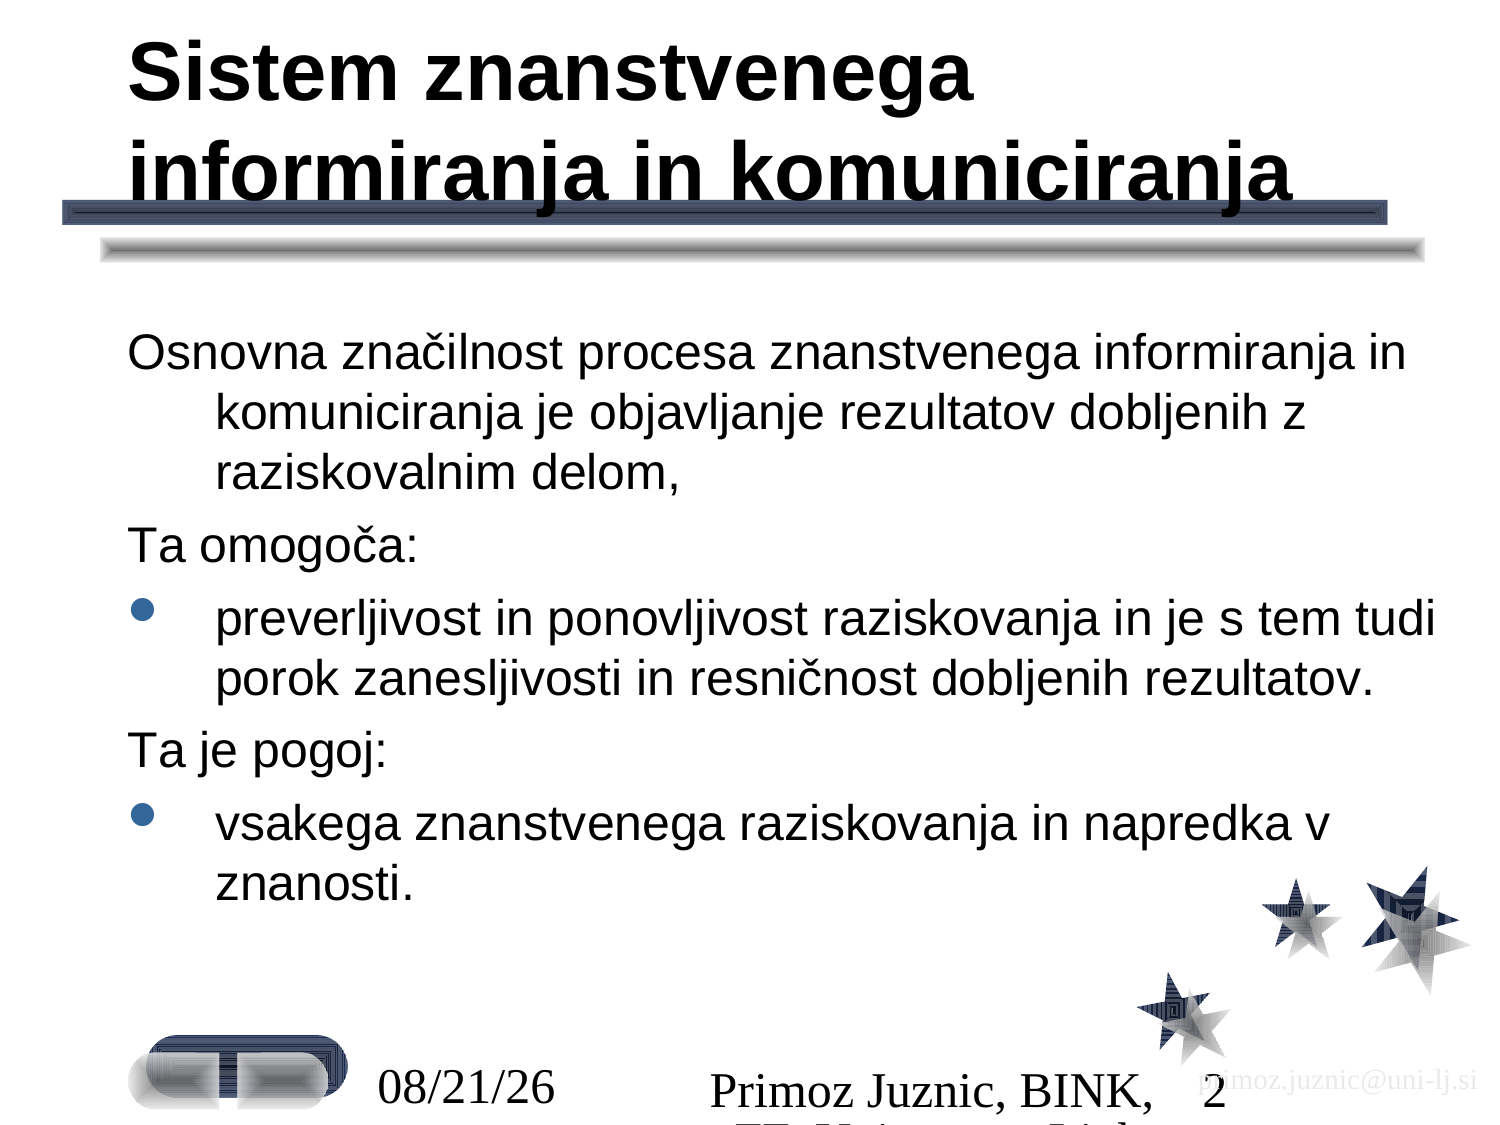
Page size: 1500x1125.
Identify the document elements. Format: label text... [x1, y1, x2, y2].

title Sistem znanstvenega informiranja in komuniciranja [112, 9, 1388, 225]
list Osnovna značilnost procesa znanstvenega informiranja in komuniciranja je objavljanje rezultatov dobljenih z raziskovalnim delom, Ta omogoča: preverljivost in ponovljivost raziskovanja in je s tem tudi porok zanesljivosti in resničnost dobljenih rezultatov. Ta je pogoj: vsakega znanstvenega raziskovanja in napredka v znanosti. [112, 312, 1459, 988]
